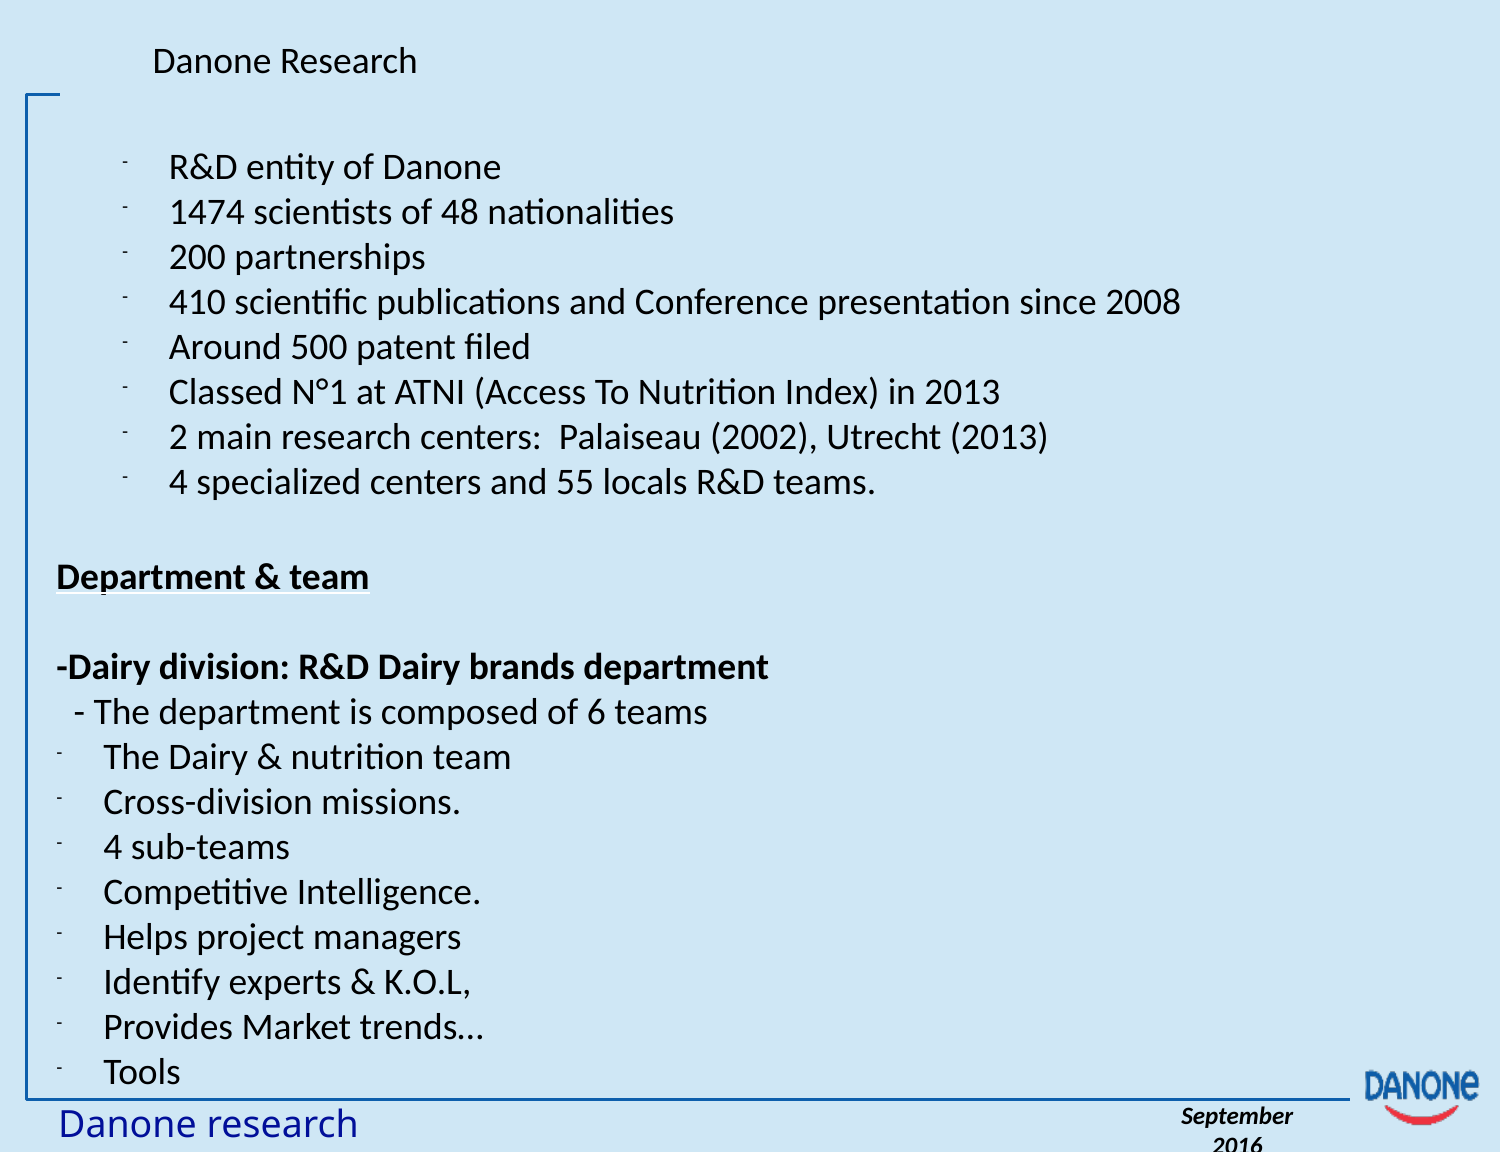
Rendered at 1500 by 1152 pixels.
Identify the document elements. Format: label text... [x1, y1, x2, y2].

text_box R&D entity of Danone 1474 scientists of 48 nationalities 200 partnerships 410 scientific publications and Conference presentation since 2008 Around 500 patent filed Classed N°1 at ATNI (Access To Nutrition Index) in 2013 2 main research centers: Palaiseau (2002), Utrecht (2013) 4 specialized centers and 55 locals R&D teams. [107, 134, 1199, 510]
text_box Danone research [43, 1100, 392, 1152]
picture [1362, 1067, 1482, 1130]
text_box Danone Research [138, 28, 555, 89]
text_box Department & team -Dairy division: R&D Dairy brands department - The department is composed of 6 teams The Dairy & nutrition team Cross-division missions. 4 sub-teams Competitive Intelligence. Helps project managers Identify experts & K.O.L, Provides Market trends… Tools [41, 544, 1444, 1100]
text_box September 2016 [1147, 1100, 1327, 1152]
